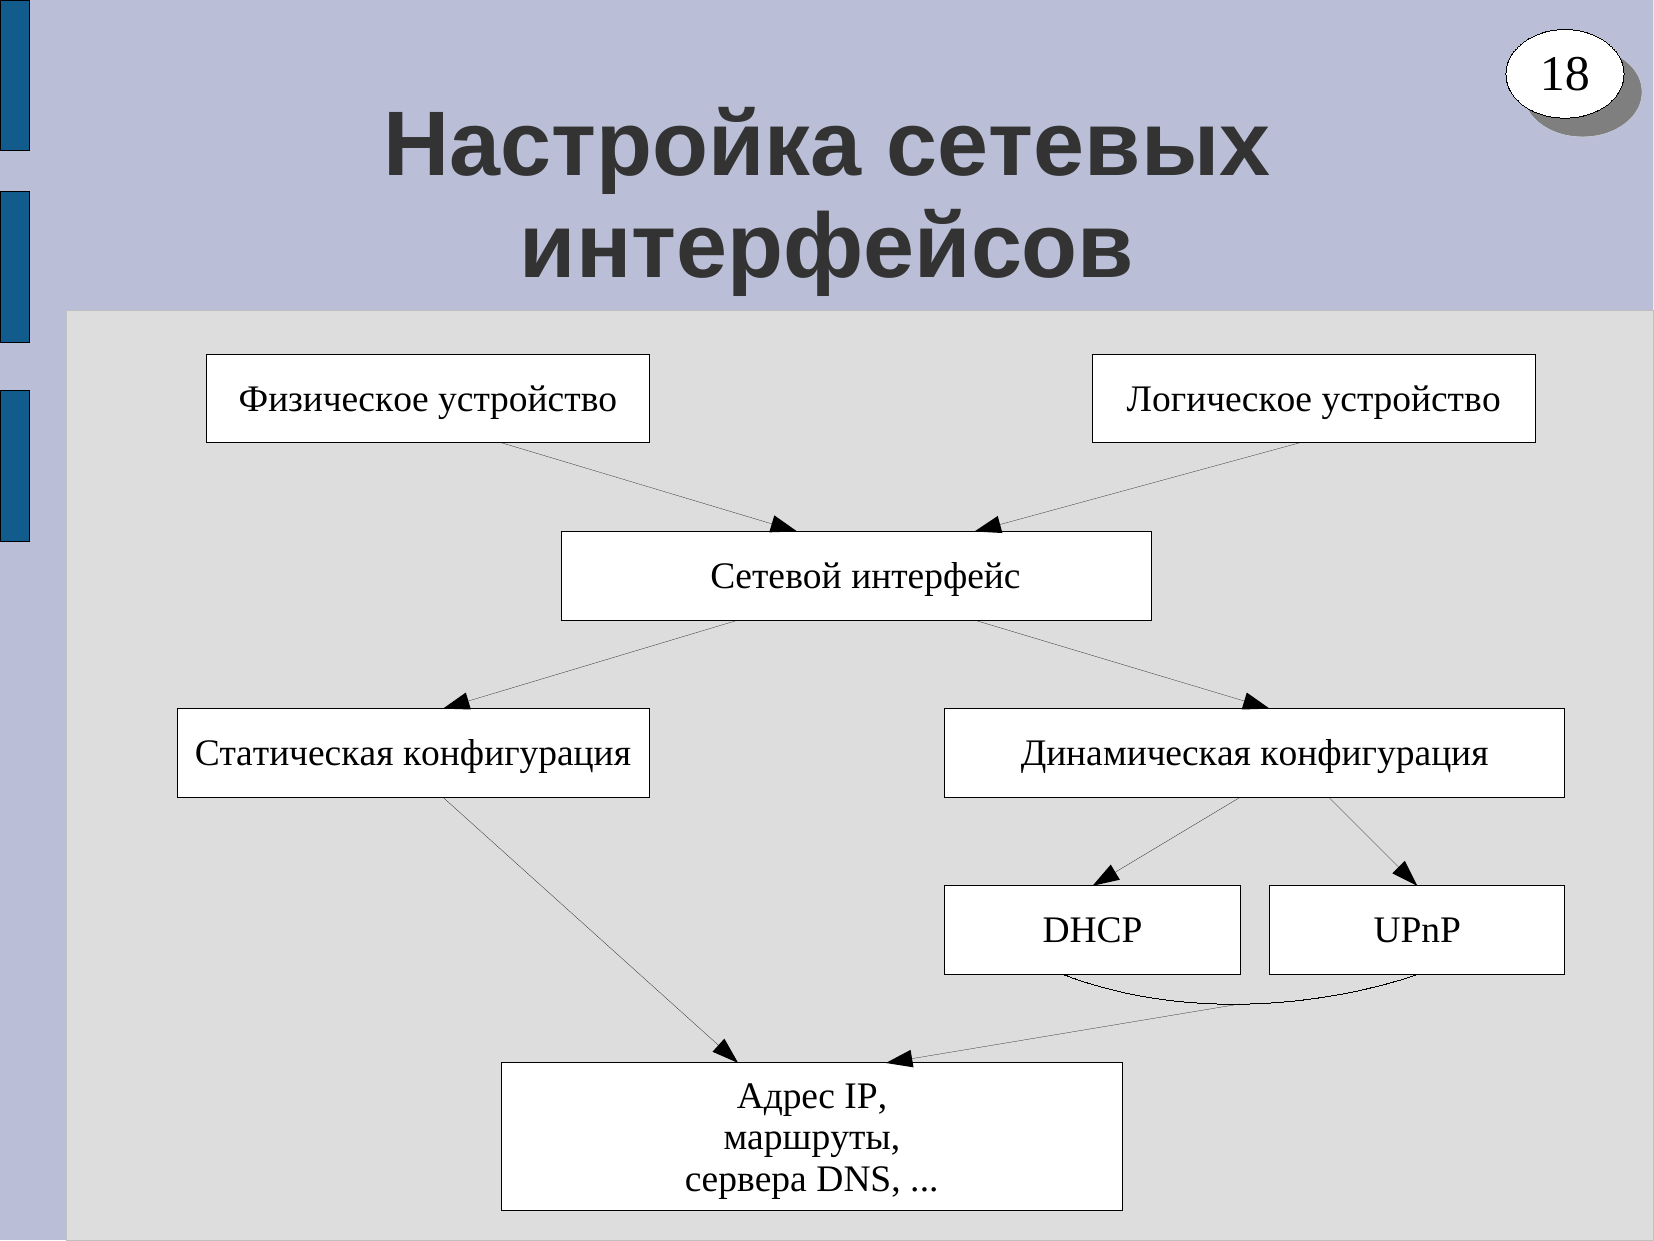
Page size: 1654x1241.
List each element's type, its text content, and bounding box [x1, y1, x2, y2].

title Настройка сетевых интерфейсов [121, 91, 1534, 299]
text_box Динамическая конфигурация [944, 708, 1565, 798]
text_box Логическое устройство [1092, 354, 1536, 443]
text_box Физическое устройство [206, 354, 650, 443]
text_box UPnP [1269, 885, 1565, 975]
text_box Адрес IP, маршруты, cервера DNS, ... [501, 1062, 1123, 1211]
text_box DHCP [944, 885, 1241, 975]
text_box 18 [1505, 29, 1625, 119]
text_box Сетевой интерфейс [561, 531, 1152, 621]
text_box Статическая конфигурация [177, 708, 650, 798]
